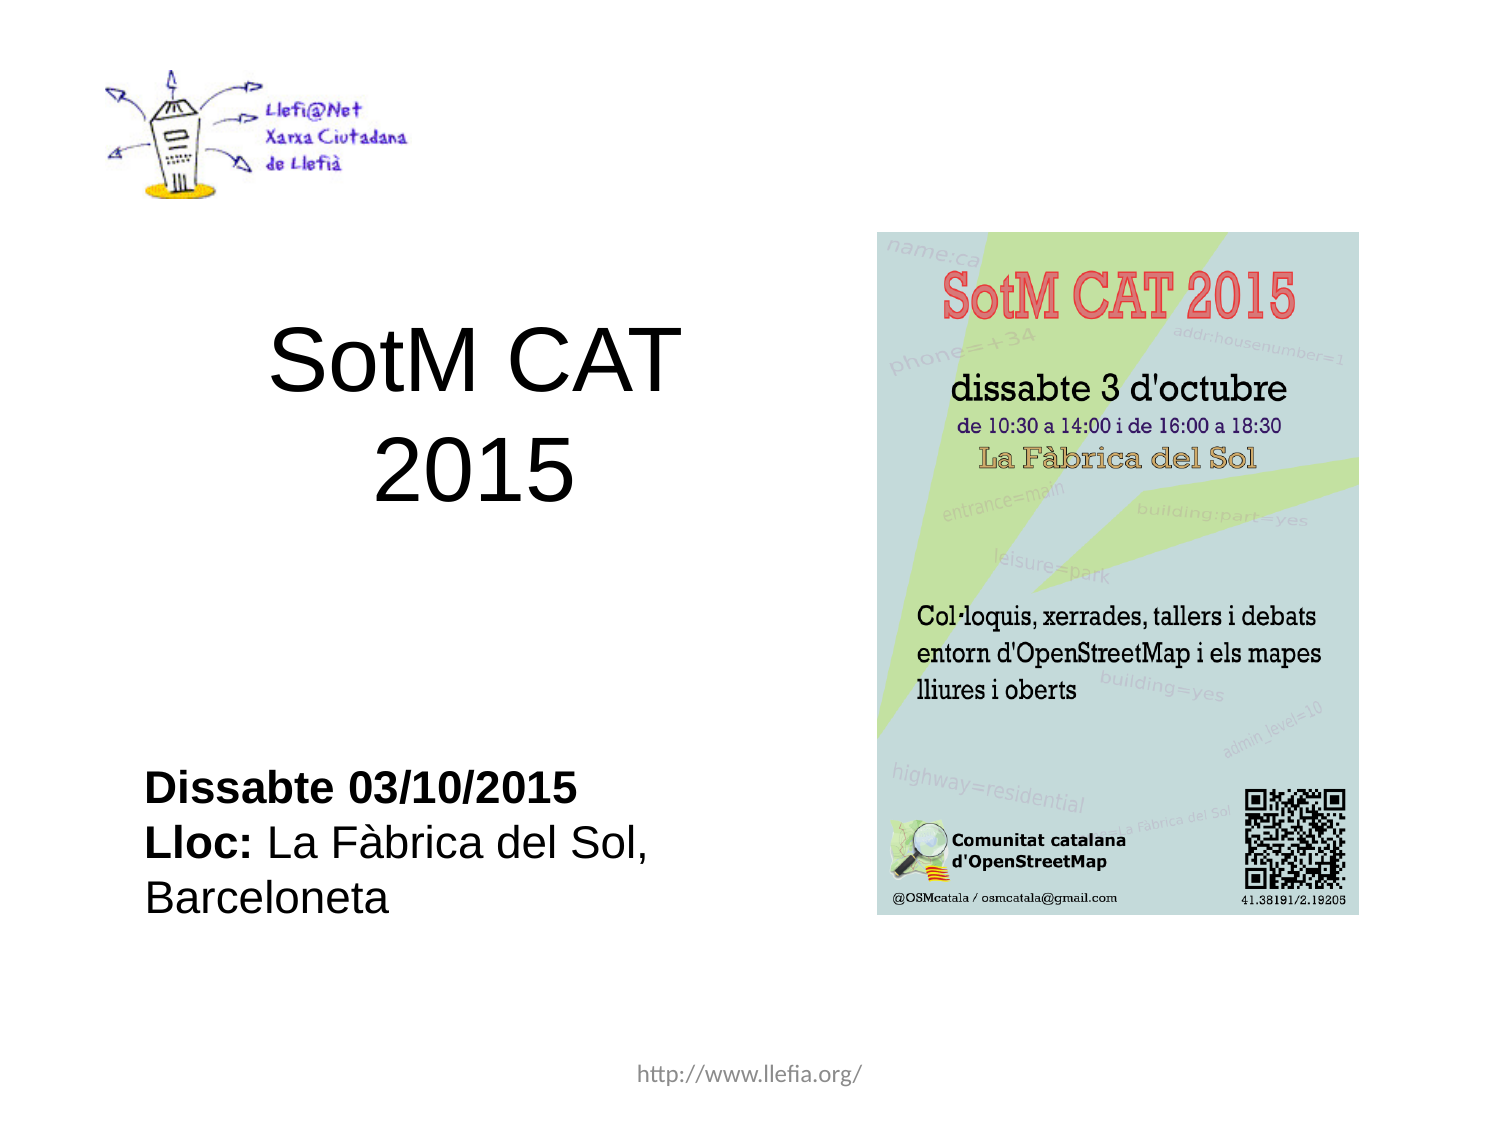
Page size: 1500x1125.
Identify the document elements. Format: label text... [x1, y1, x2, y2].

text_box SotM CAT 2015 [152, 292, 797, 528]
list [75, 262, 809, 657]
footer http://www.llefia.org/ [512, 1042, 988, 1103]
picture [105, 70, 412, 199]
title [75, 45, 1425, 233]
text_box Dissabte 03/10/2015 Lloc: La Fàbrica del Sol, Barceloneta [129, 750, 786, 930]
picture [877, 232, 1359, 915]
